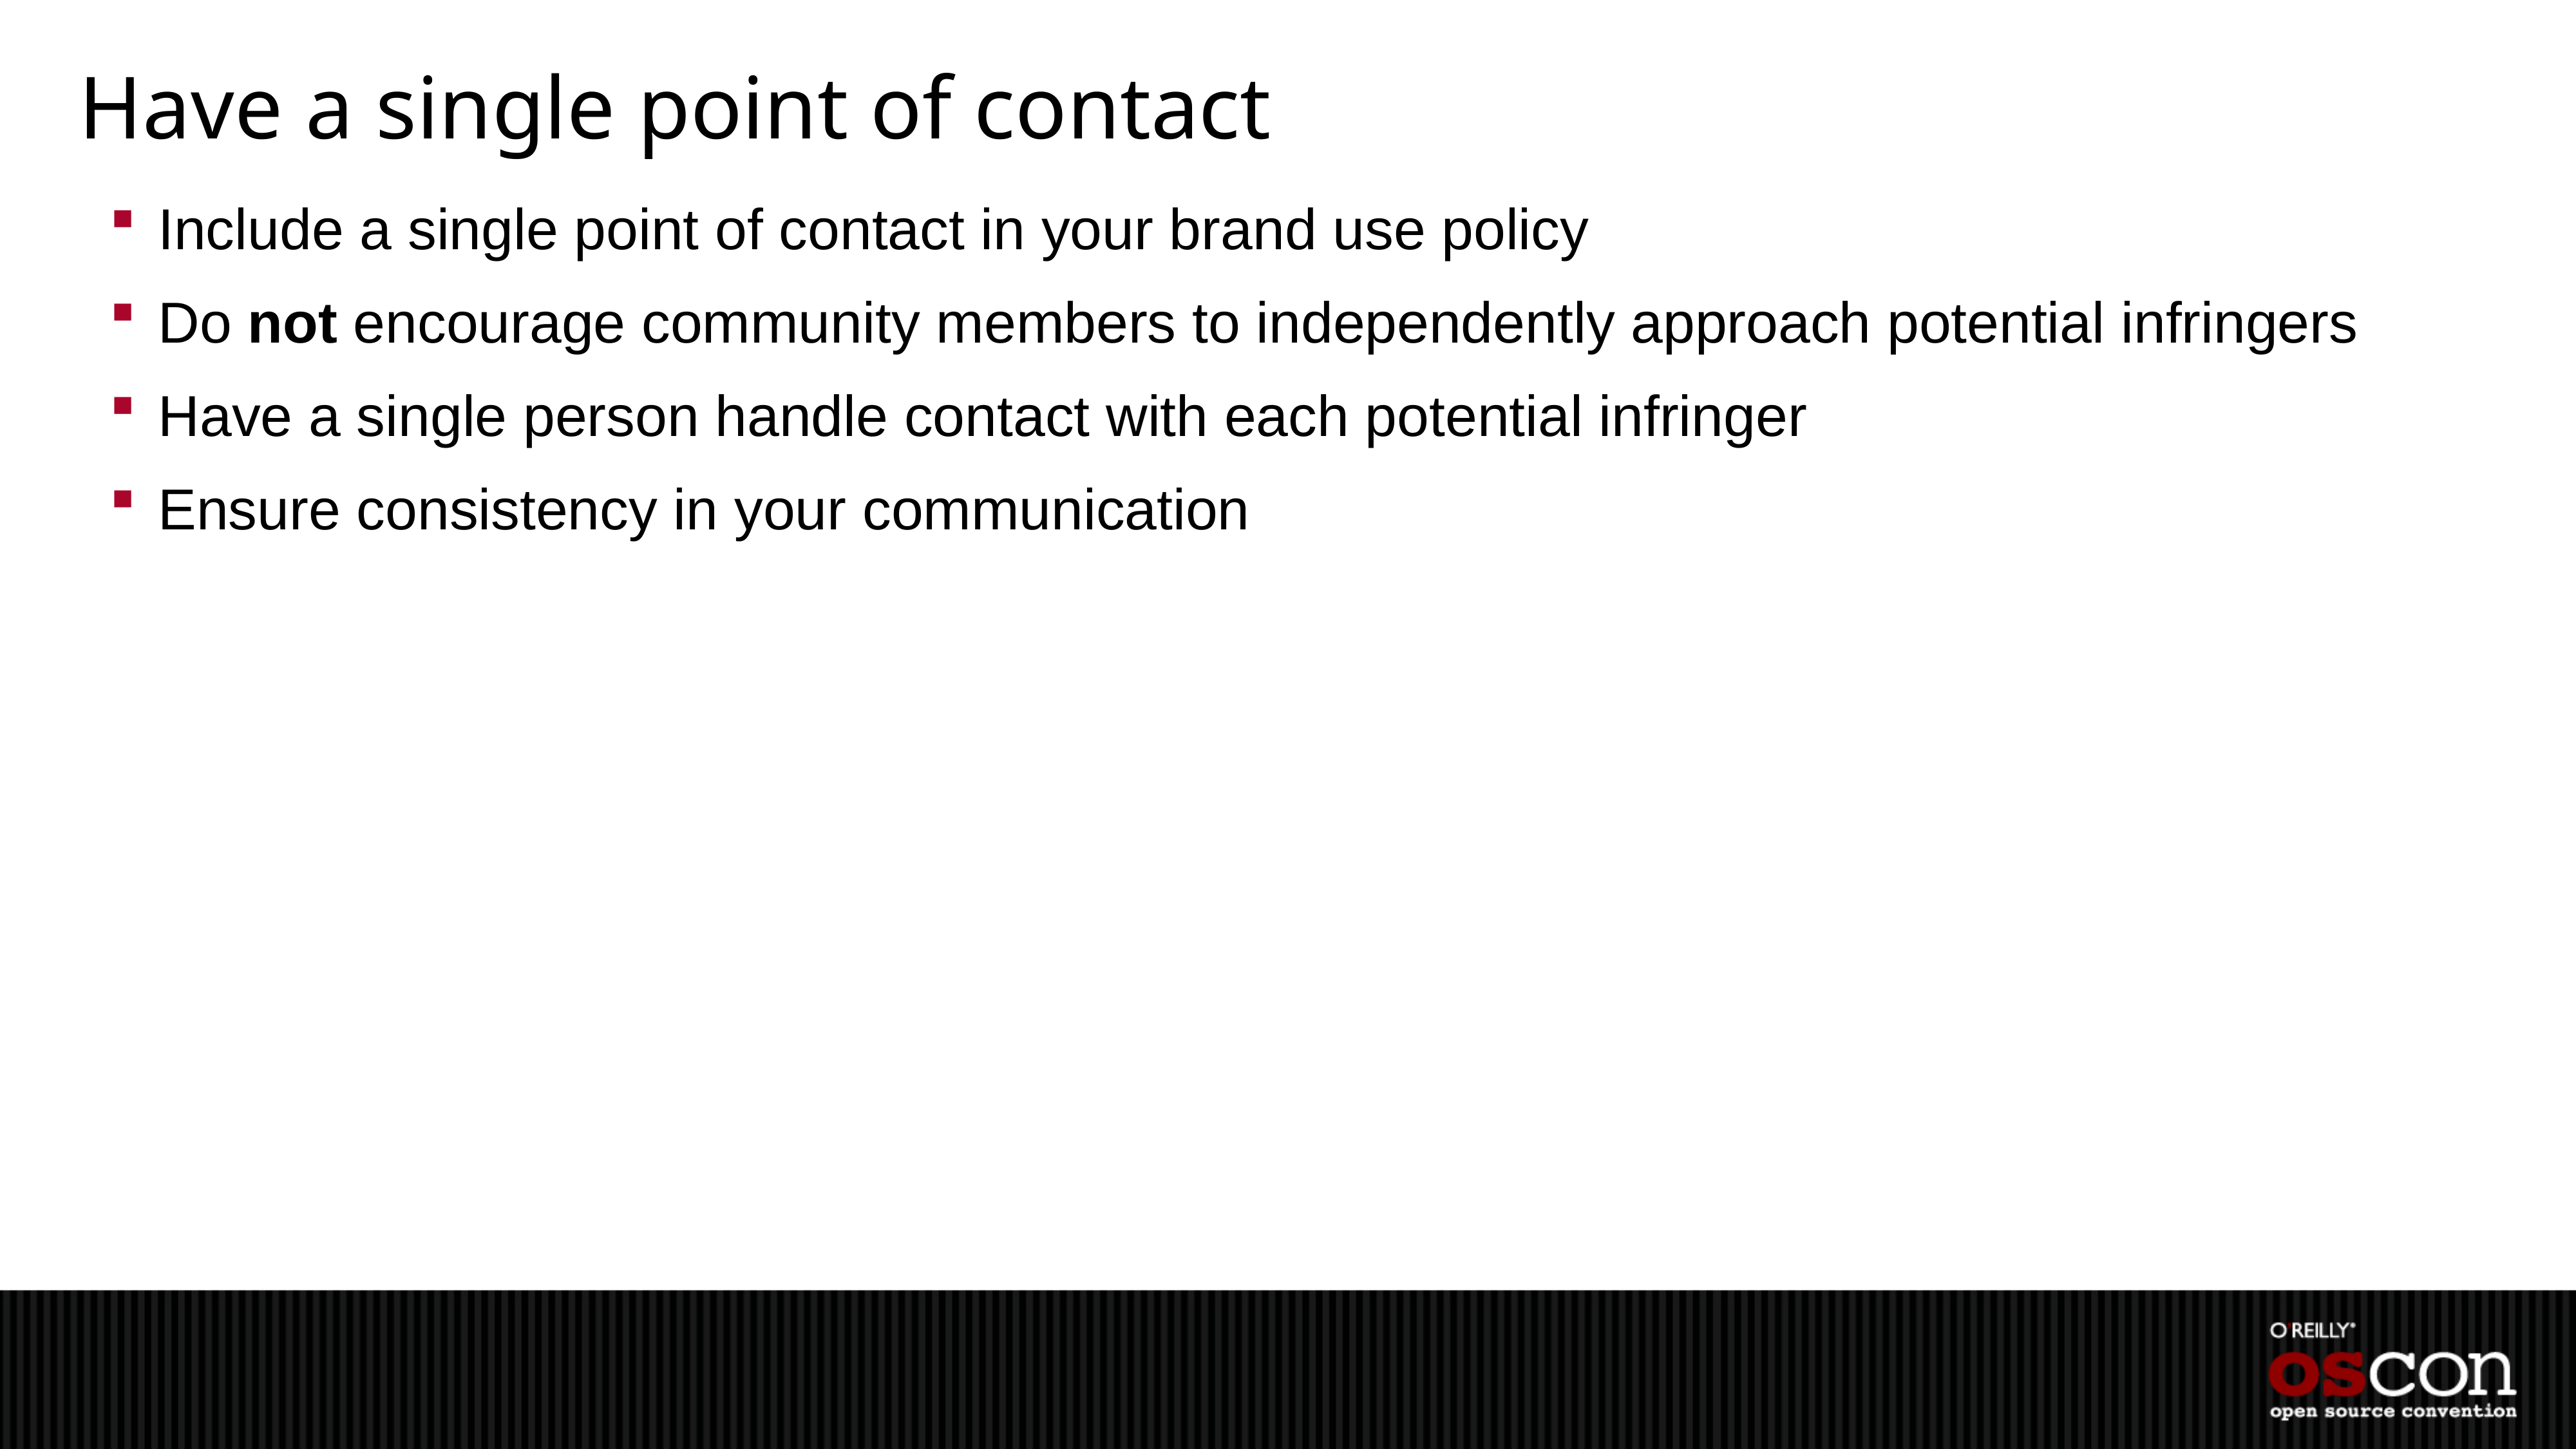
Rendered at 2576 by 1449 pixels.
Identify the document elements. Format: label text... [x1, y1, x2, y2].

title Have a single point of contact [73, 17, 2503, 192]
list Include a single point of contact in your brand use policy Do not encourage community members to independently approach potential infringers Have a single person handle contact with each potential infringer Ensure consistency in your communication [76, 191, 2505, 1449]
picture [0, 0, 2576, 1449]
